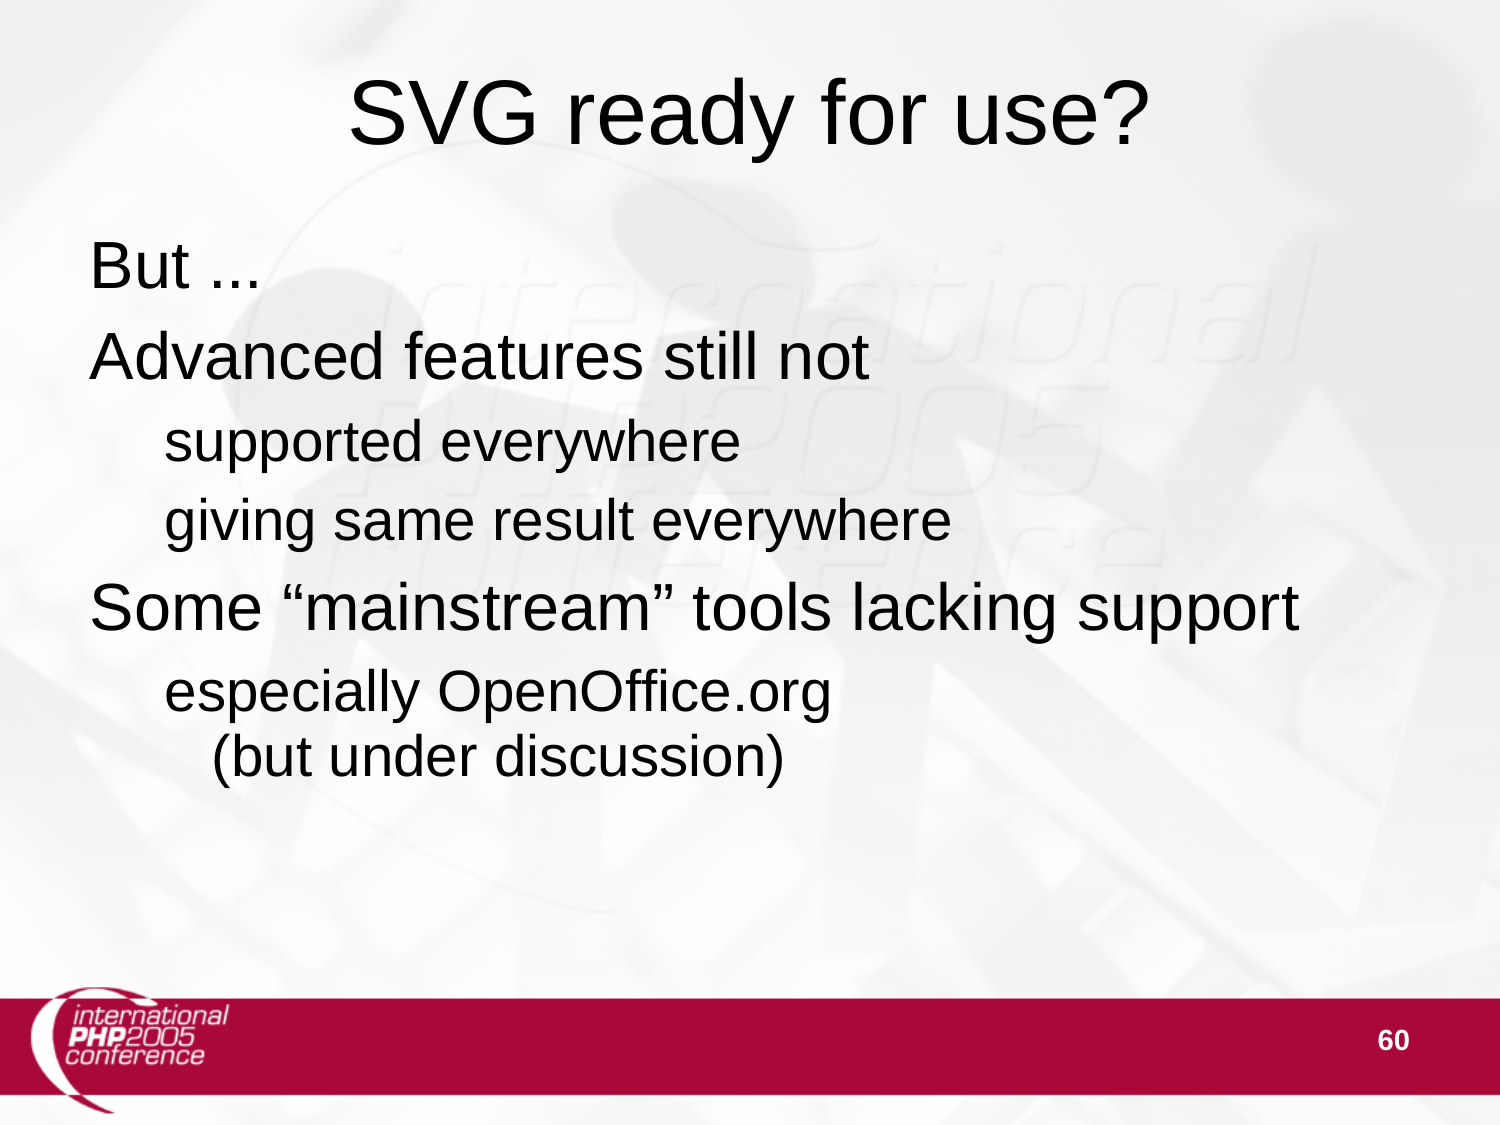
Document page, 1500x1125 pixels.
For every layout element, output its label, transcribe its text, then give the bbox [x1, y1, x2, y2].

picture [0, 0, 1500, 1125]
list But ... Advanced features still not supported everywhere giving same result everywhere Some “mainstream” tools lacking support especially OpenOffice.org (but under discussion) [75, 220, 1426, 977]
title SVG ready for use? [75, 18, 1426, 207]
